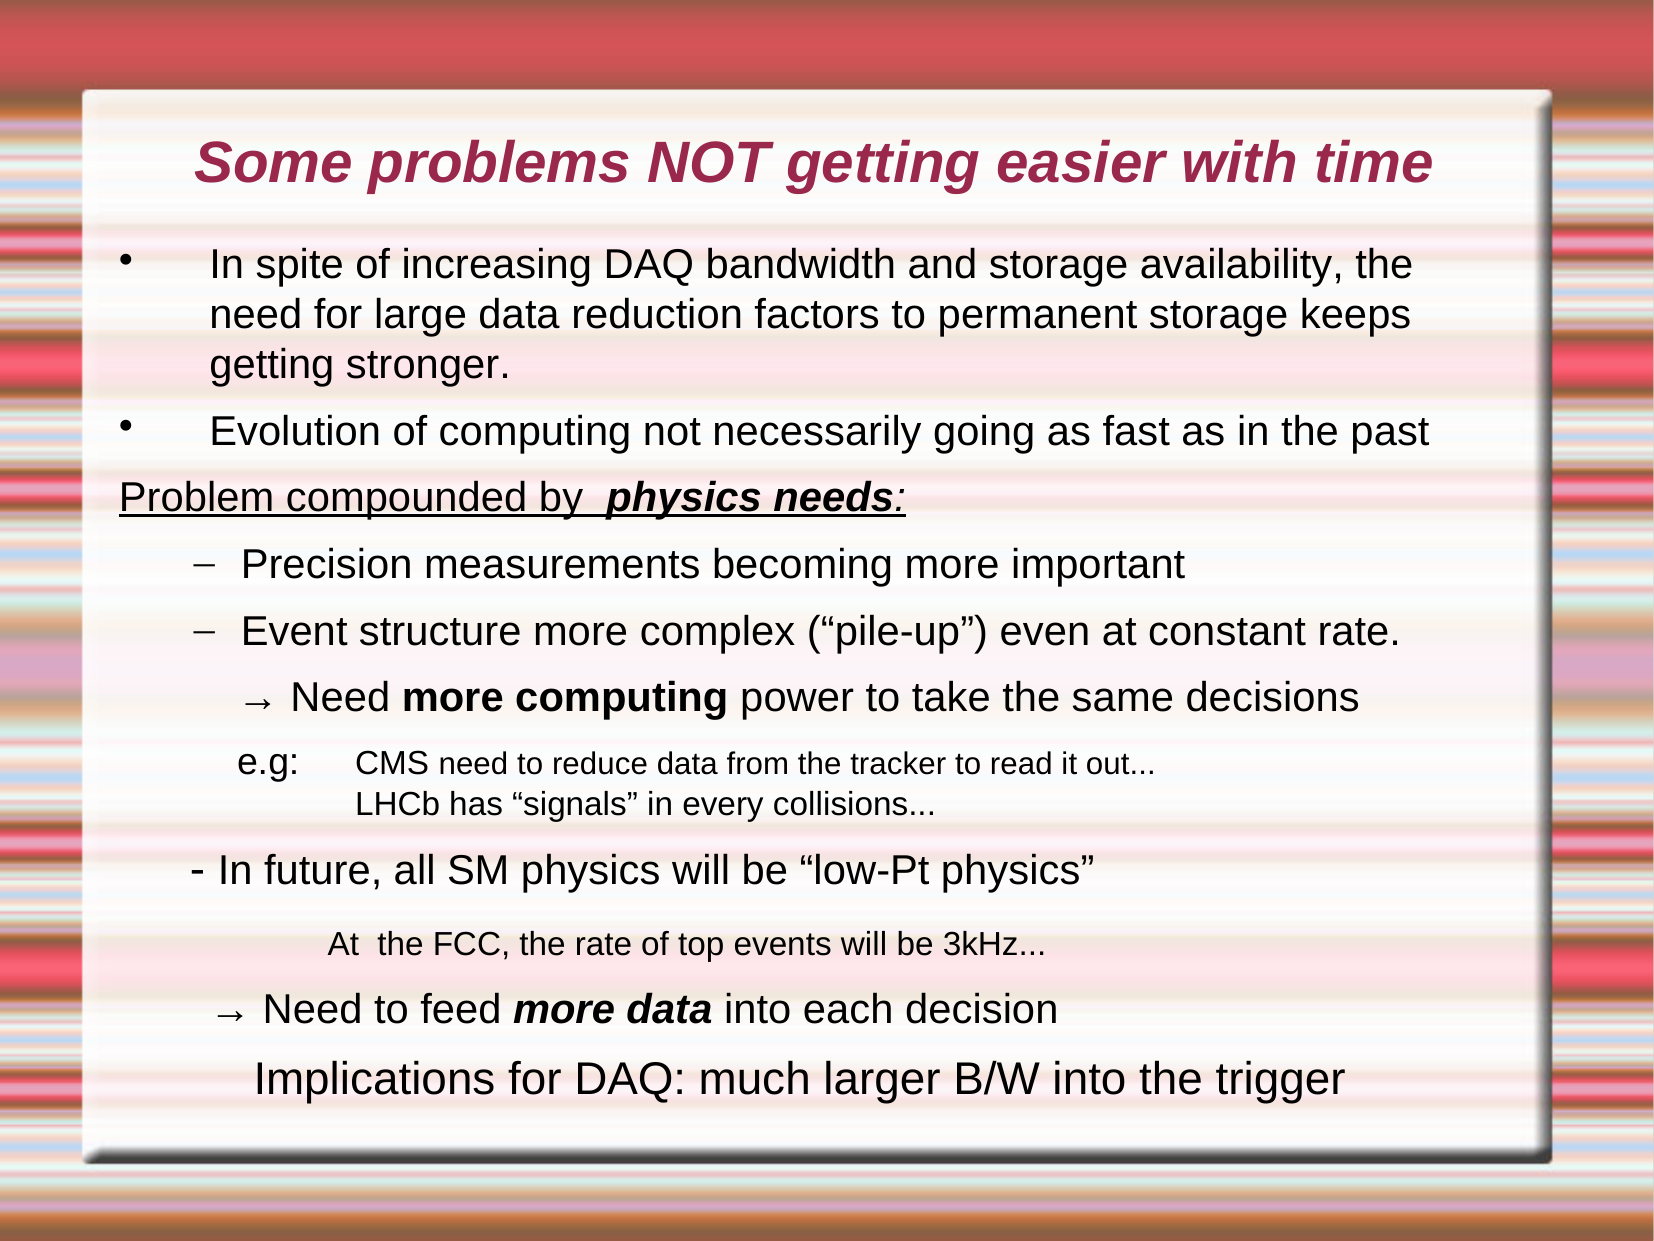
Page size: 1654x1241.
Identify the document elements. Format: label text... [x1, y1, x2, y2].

picture [0, 0, 1654, 1241]
text_box In spite of increasing DAQ bandwidth and storage availability, the need for large data reduction factors to permanent storage keeps getting stronger. Evolution of computing not necessarily going as fast as in the past Problem compounded by physics needs: Precision measurements becoming more important Event structure more complex (“pile-up”) even at constant rate. → Need more computing power to take the same decisions e.g: CMS need to reduce data from the tracker to read it out... LHCb has “signals” in every collisions... - In future, all SM physics will be “low-Pt physics” At the FCC, the rate of top events will be 3kHz... → Need to feed more data into each decision Implications for DAQ: much larger B/W into the trigger [104, 229, 1465, 1144]
text_box Some problems NOT getting easier with time [109, 97, 1521, 222]
